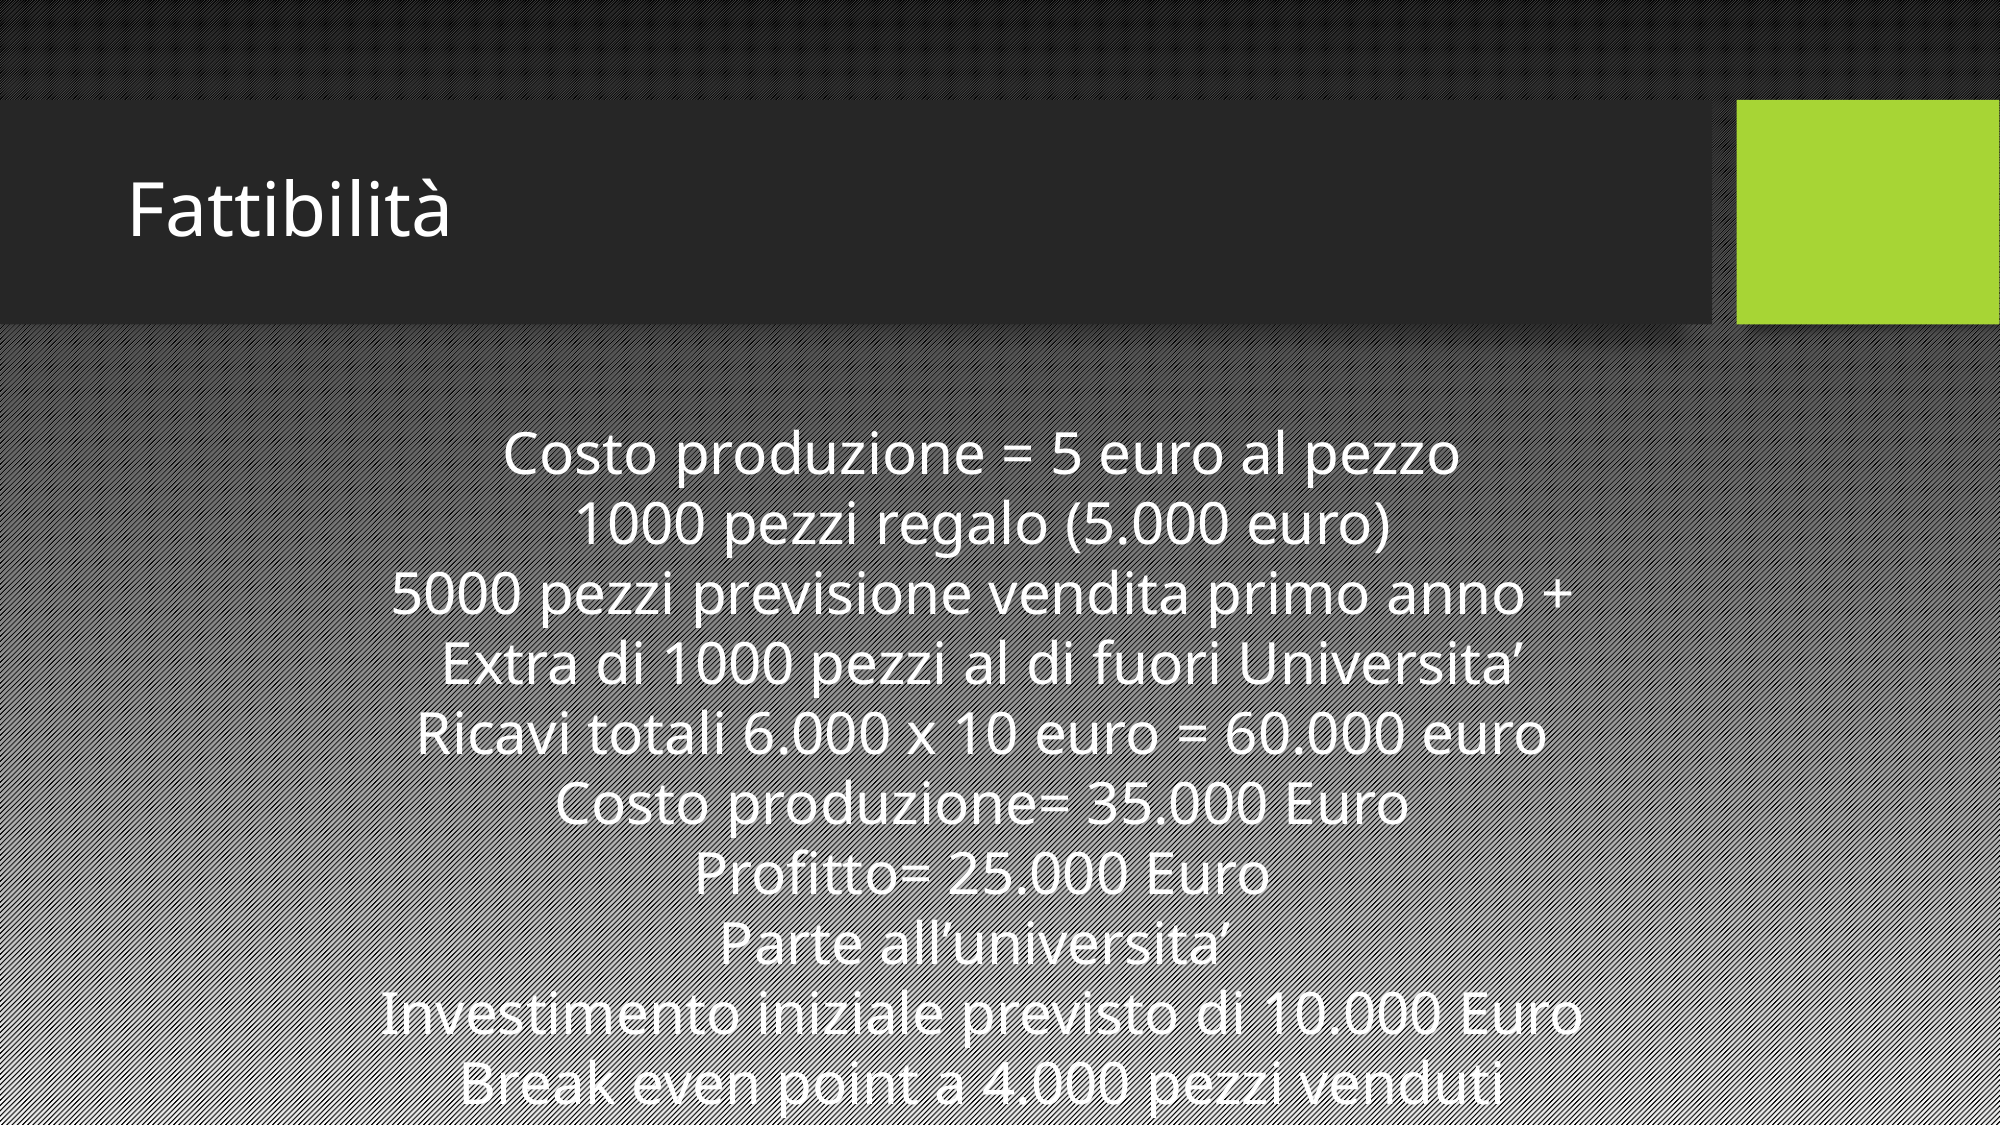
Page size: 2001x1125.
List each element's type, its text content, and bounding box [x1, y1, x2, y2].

title Fattibilità [111, 123, 1689, 301]
picture [0, 0, 2000, 1125]
text_box [135, 363, 1846, 1066]
text_box Costo produzione = 5 euro al pezzo 1000 pezzi regalo (5.000 euro) 5000 pezzi previsione vendita primo anno + Extra di 1000 pezzi al di fuori Universita’ Ricavi totali 6.000 x 10 euro = 60.000 euro Costo produzione= 35.000 Euro Profitto= 25.000 Euro Parte all’universita’ Investimento iniziale previsto di 10.000 Euro Break even point a 4.000 pezzi venduti [60, 408, 1906, 1124]
